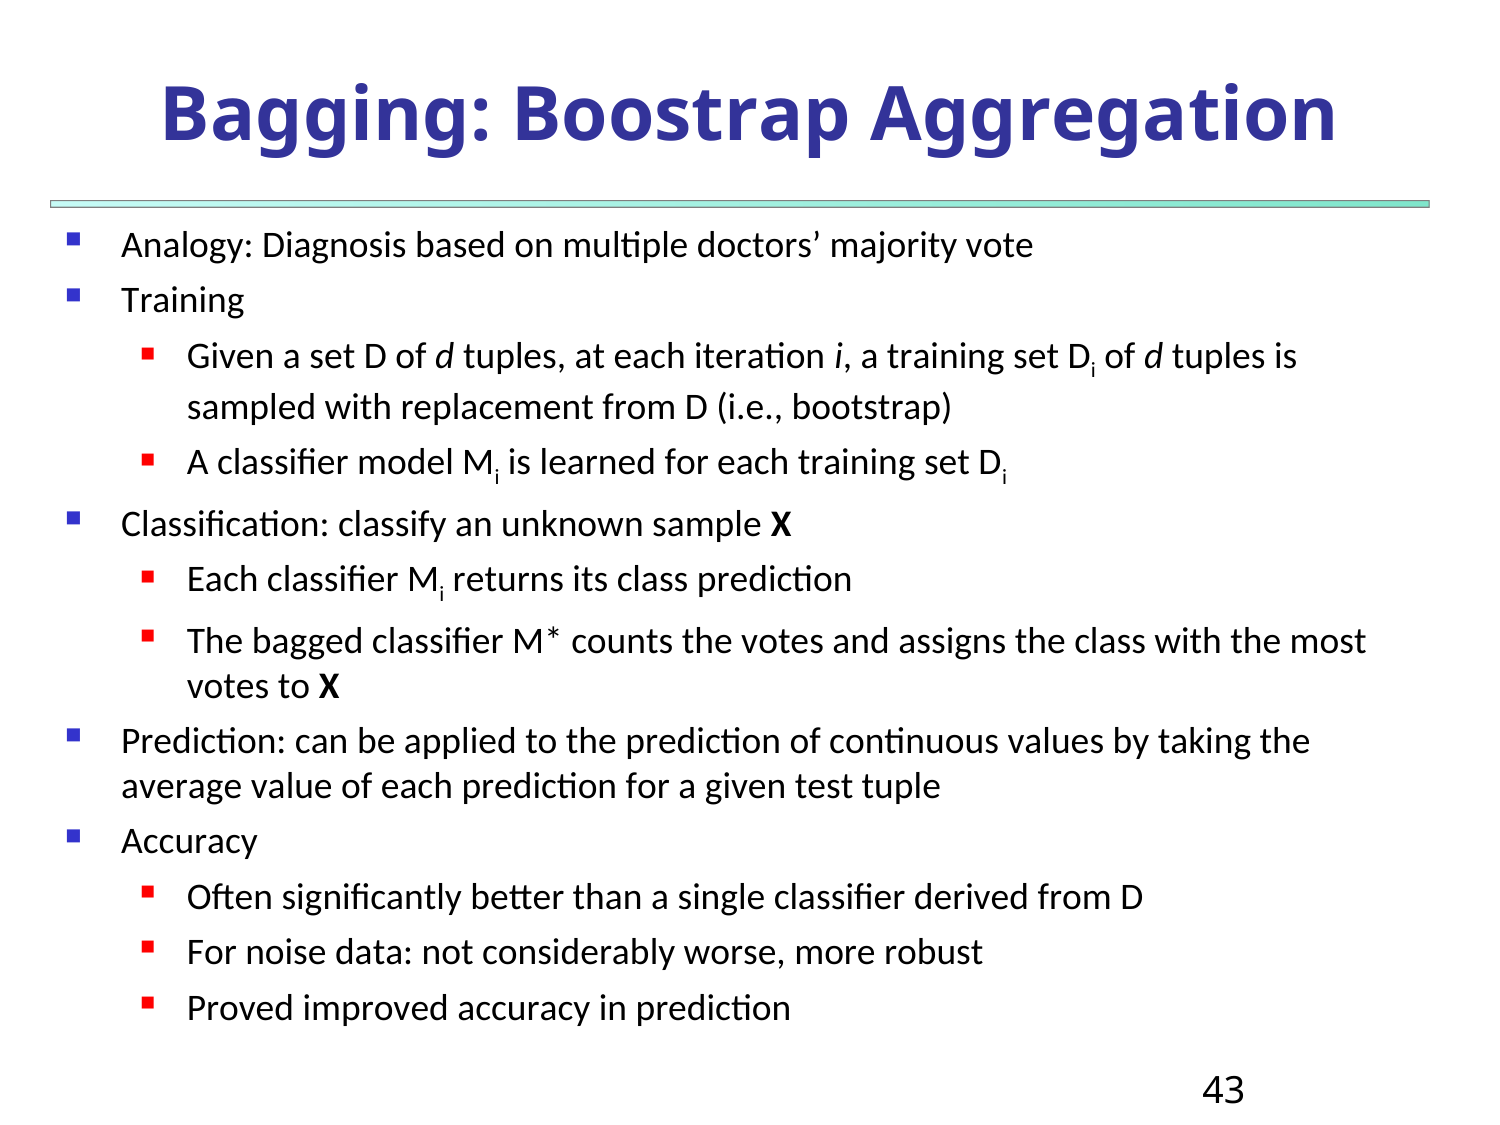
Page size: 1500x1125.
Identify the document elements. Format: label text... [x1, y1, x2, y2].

text_box <number> [1187, 1062, 1500, 1125]
list Analogy: Diagnosis based on multiple doctors’ majority vote Training Given a set D of d tuples, at each iteration i, a training set Di of d tuples is sampled with replacement from D (i.e., bootstrap) A classifier model Mi is learned for each training set Di Classification: classify an unknown sample X Each classifier Mi returns its class prediction The bagged classifier M* counts the votes and assigns the class with the most votes to X Prediction: can be applied to the prediction of continuous values by taking the average value of each prediction for a given test tuple Accuracy Often significantly better than a single classifier derived from D For noise data: not considerably worse, more robust Proved improved accuracy in prediction [49, 212, 1438, 1088]
title Bagging: Boostrap Aggregation [50, 57, 1450, 163]
